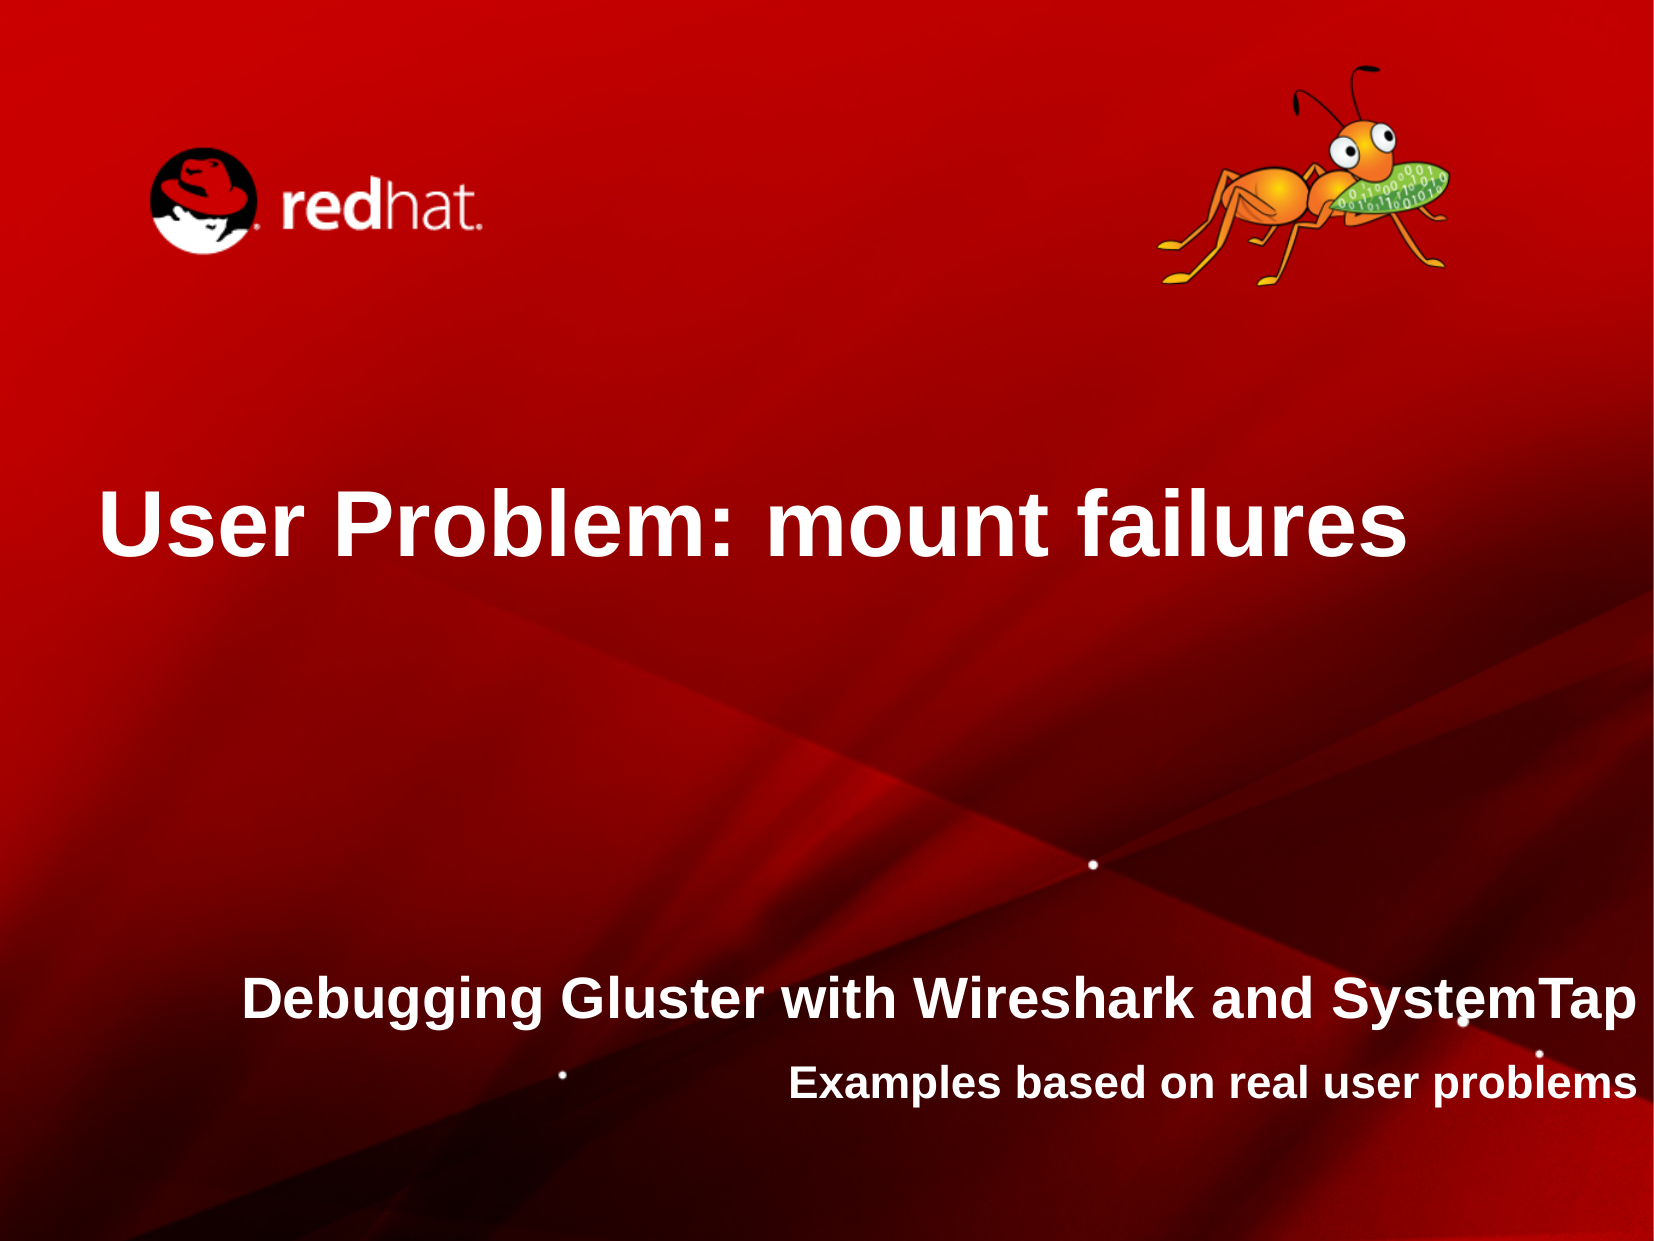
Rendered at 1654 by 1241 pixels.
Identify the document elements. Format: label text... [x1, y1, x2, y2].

text_box Debugging Gluster with Wireshark and SystemTap Examples based on real user problems [226, 958, 1654, 1116]
title User Problem: mount failures [97, 430, 1654, 618]
picture [0, 0, 1654, 1241]
